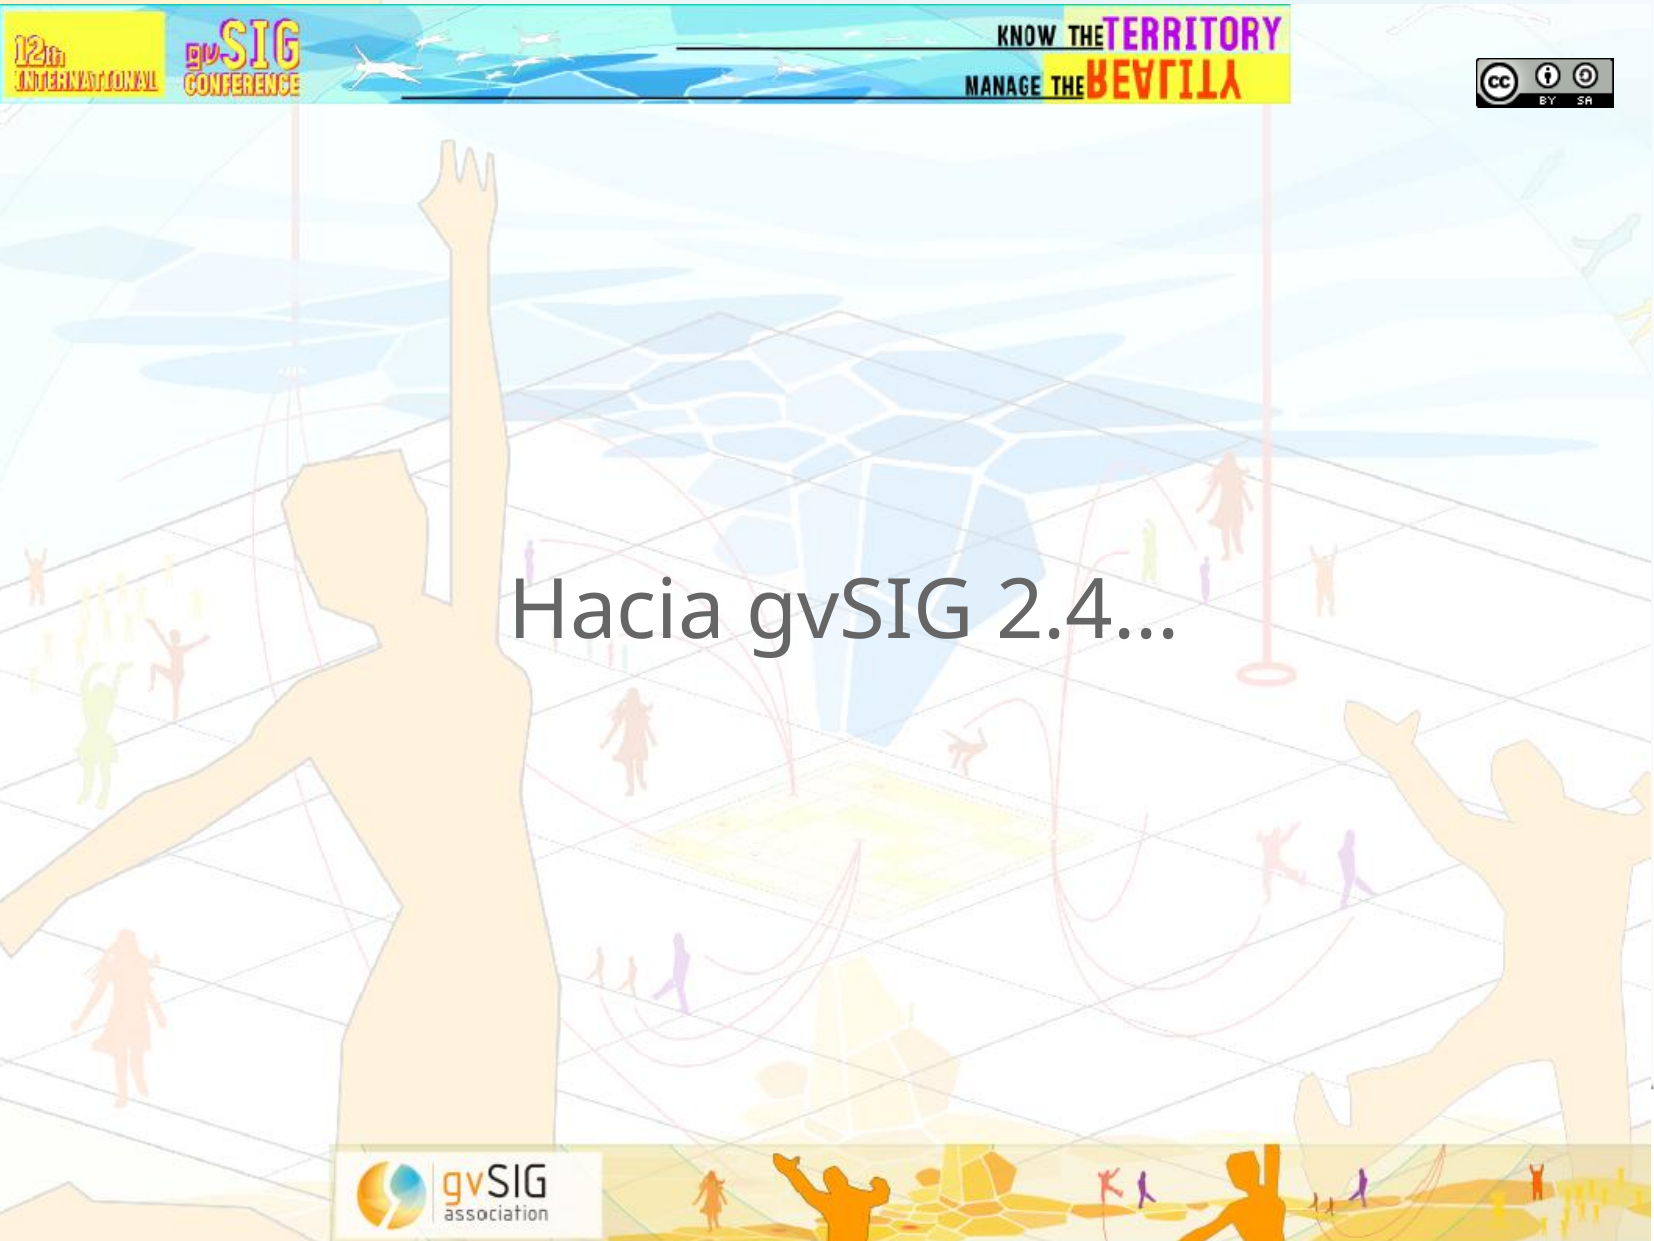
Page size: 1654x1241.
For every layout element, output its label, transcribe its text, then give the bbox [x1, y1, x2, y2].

picture [0, 0, 1654, 1241]
title Hacia gvSIG 2.4... [129, 509, 1560, 704]
